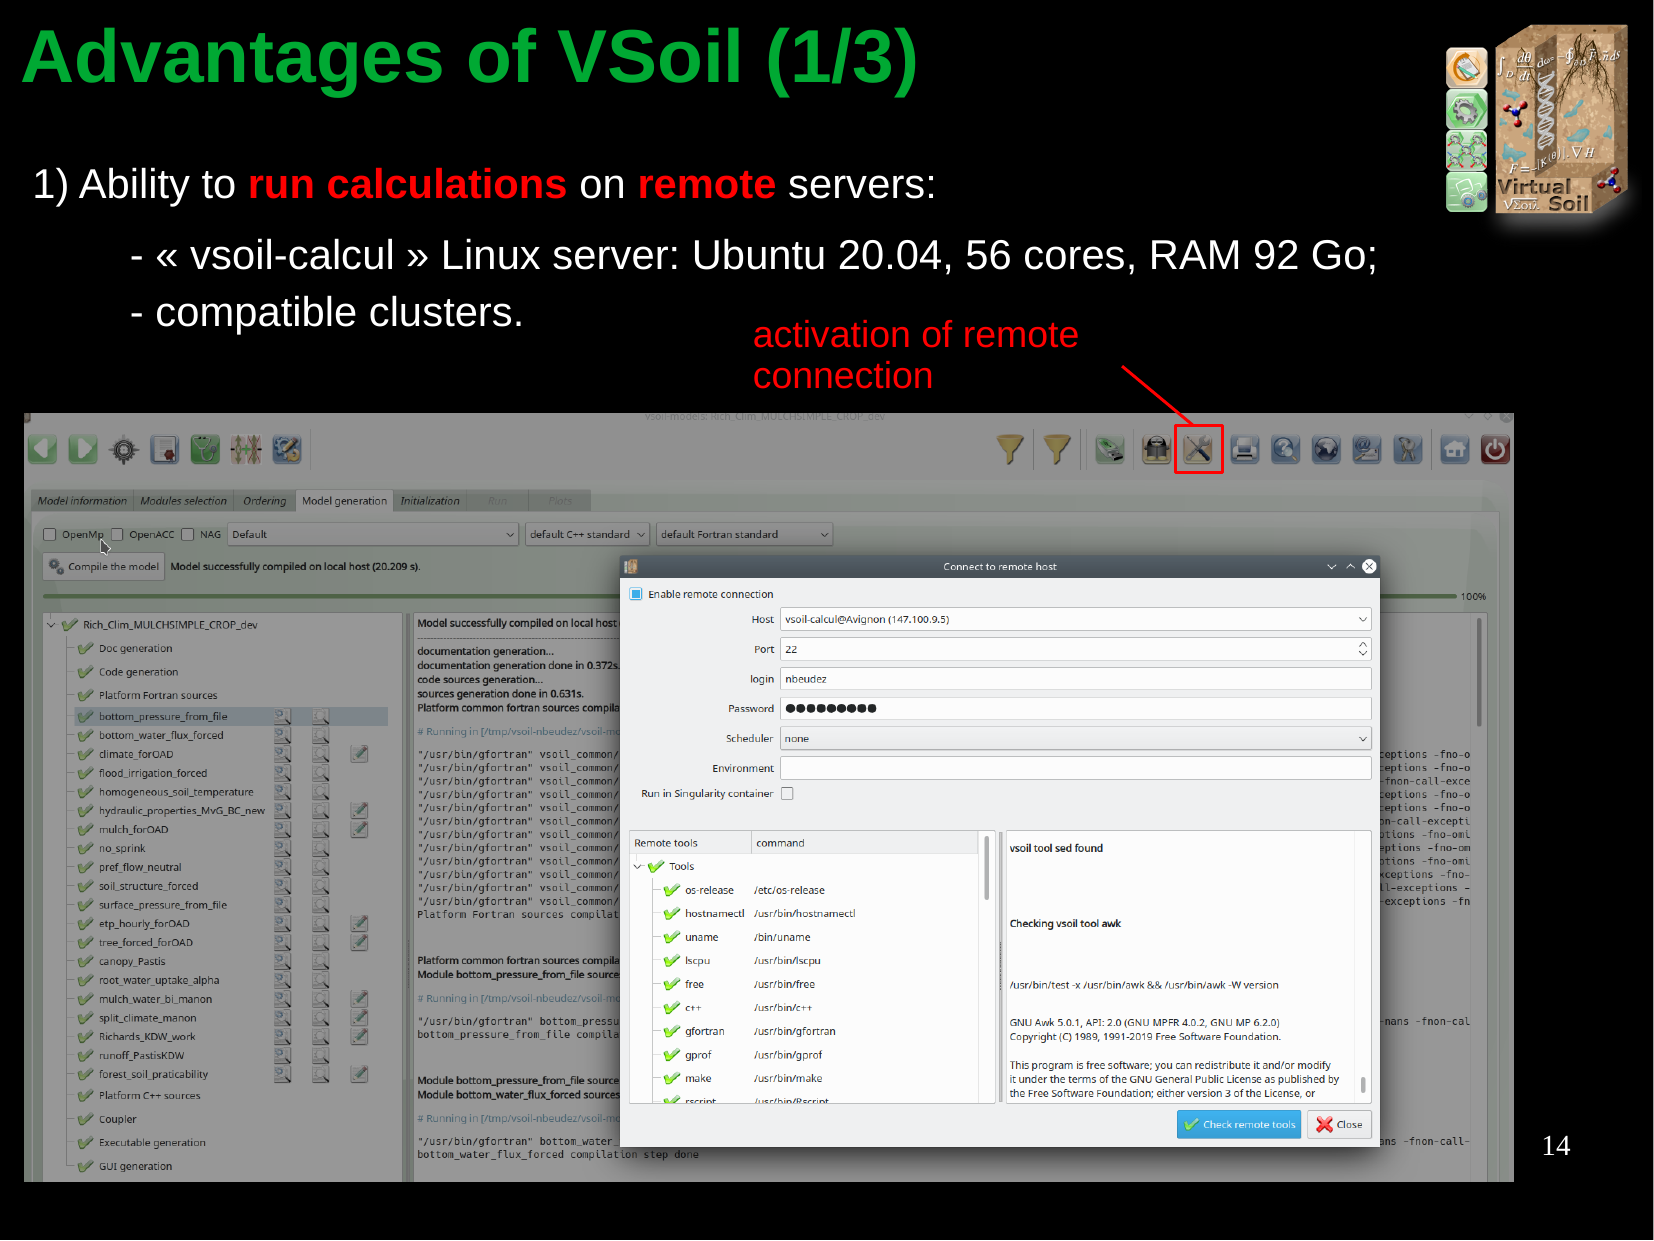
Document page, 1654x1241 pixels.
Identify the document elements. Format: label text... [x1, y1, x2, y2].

picture [1177, 427, 1221, 471]
text_box - compatible clusters. [115, 281, 550, 343]
picture [1409, 0, 1642, 260]
text_box activation of remote connection [738, 305, 1205, 413]
text_box - « vsoil-calcul » Linux server: Ubuntu 20.04, 56 cores, RAM 92 Go; [41, 224, 1630, 286]
text_box 1) Ability to run calculations on remote servers: [17, 153, 1276, 215]
picture [24, 413, 1514, 1182]
text_box Advantages of VSoil (1/3) [5, 7, 1063, 107]
